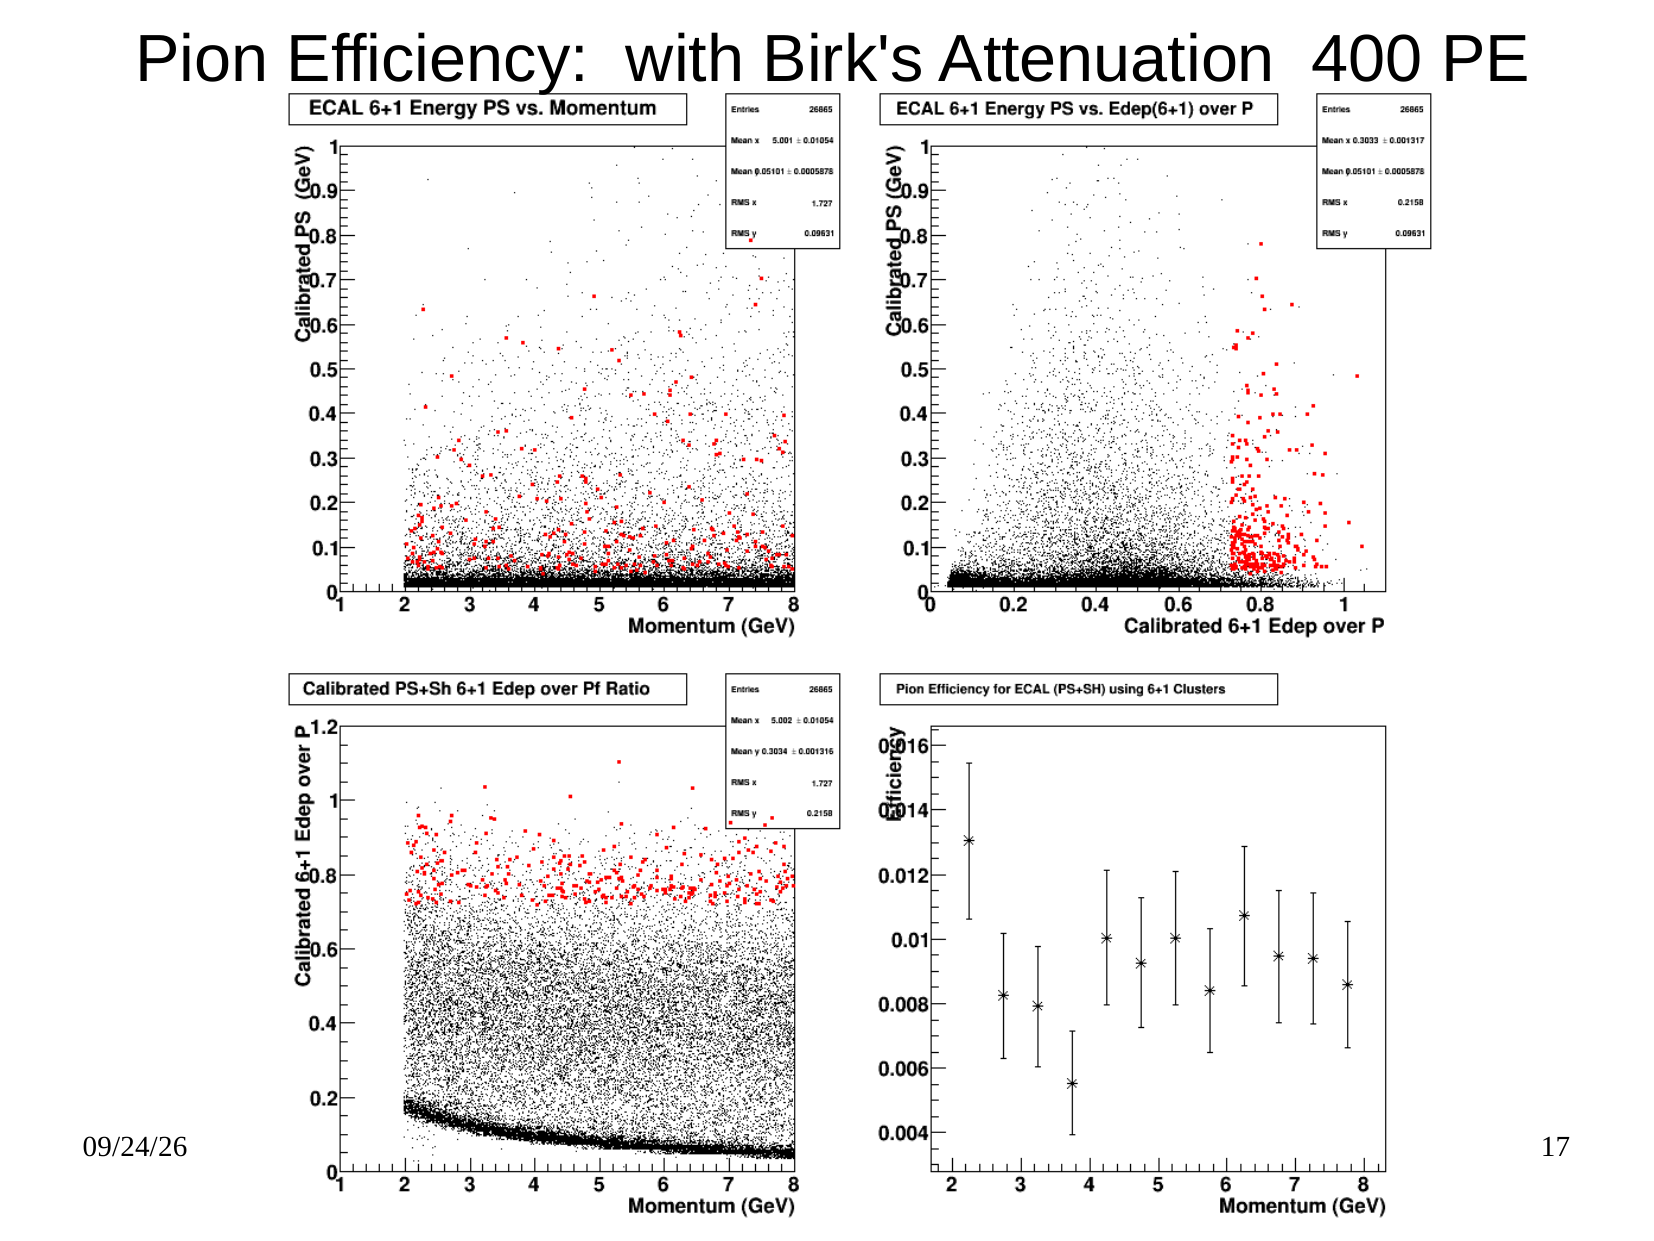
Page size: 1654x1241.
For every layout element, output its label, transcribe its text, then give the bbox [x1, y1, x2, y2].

picture [272, 133, 1454, 1239]
title Pion Efficiency: with Birk's Attenuation 400 PE [134, 0, 1575, 133]
